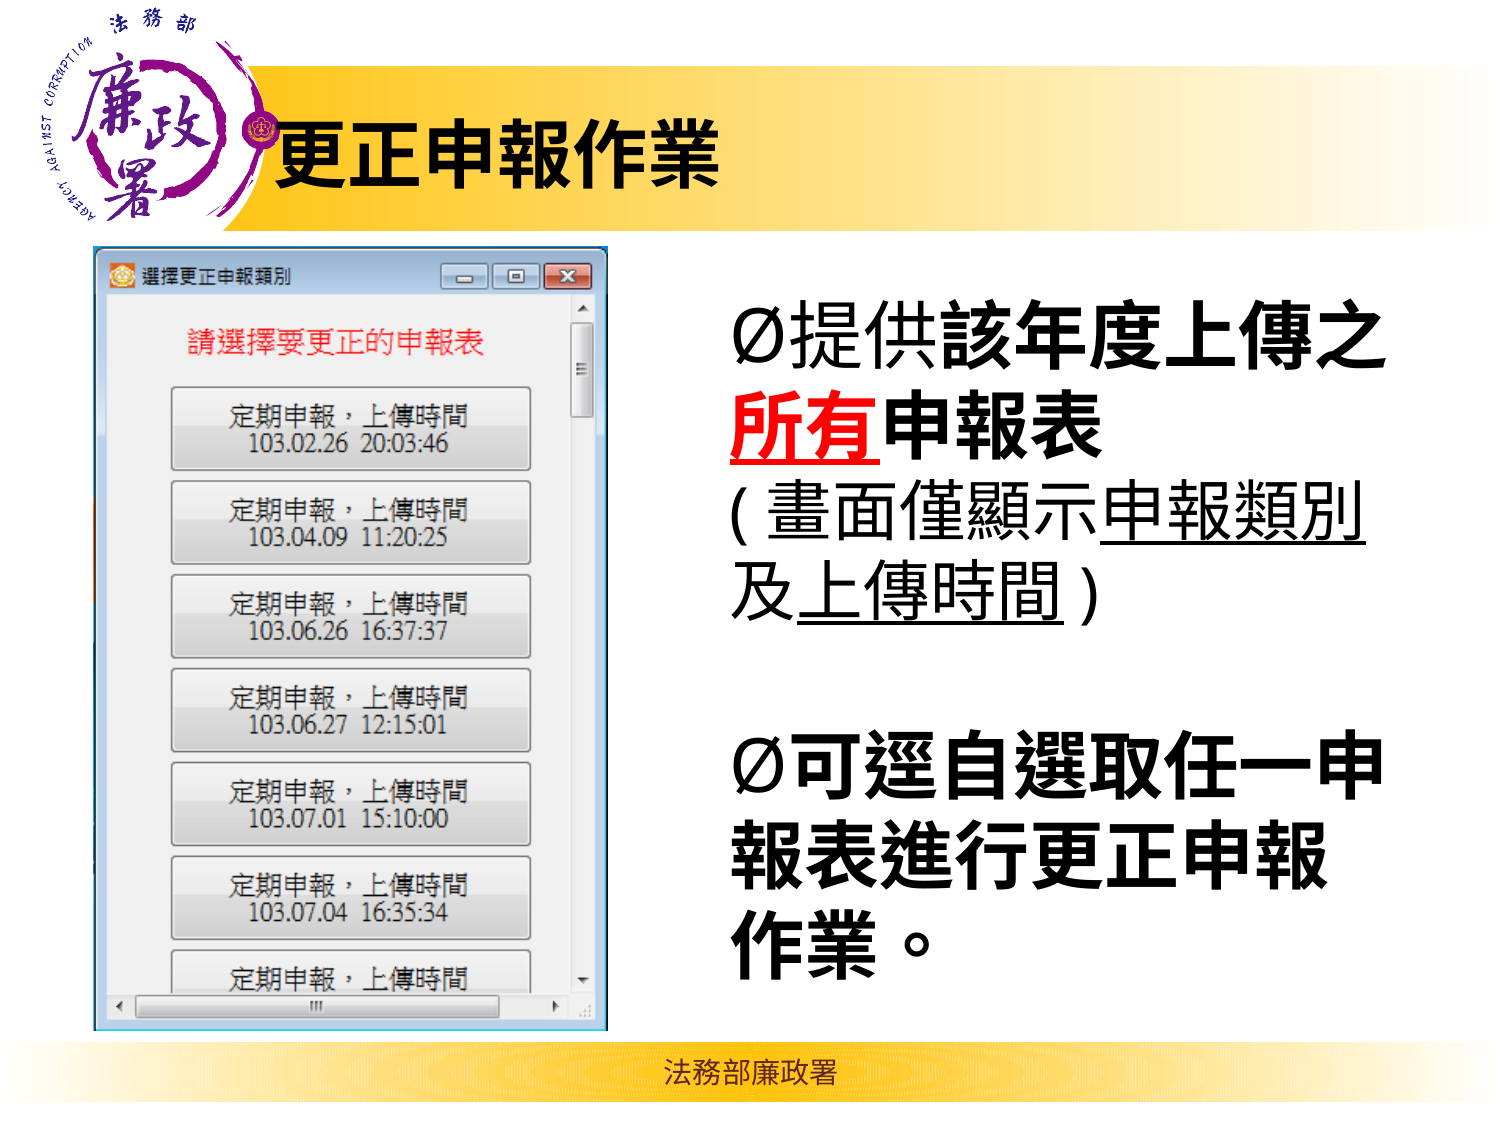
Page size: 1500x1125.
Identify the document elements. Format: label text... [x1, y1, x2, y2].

title 更正申報作業 [257, 70, 1426, 235]
picture [93, 246, 608, 1031]
text_box 提供該年度上傳之所有申報表 (畫面僅顯示申報類別及上傳時間) 可逕自選取任一申報表進行更正申報作業。 [714, 281, 1418, 1064]
text_box 法務部廉政署 [513, 1046, 989, 1107]
